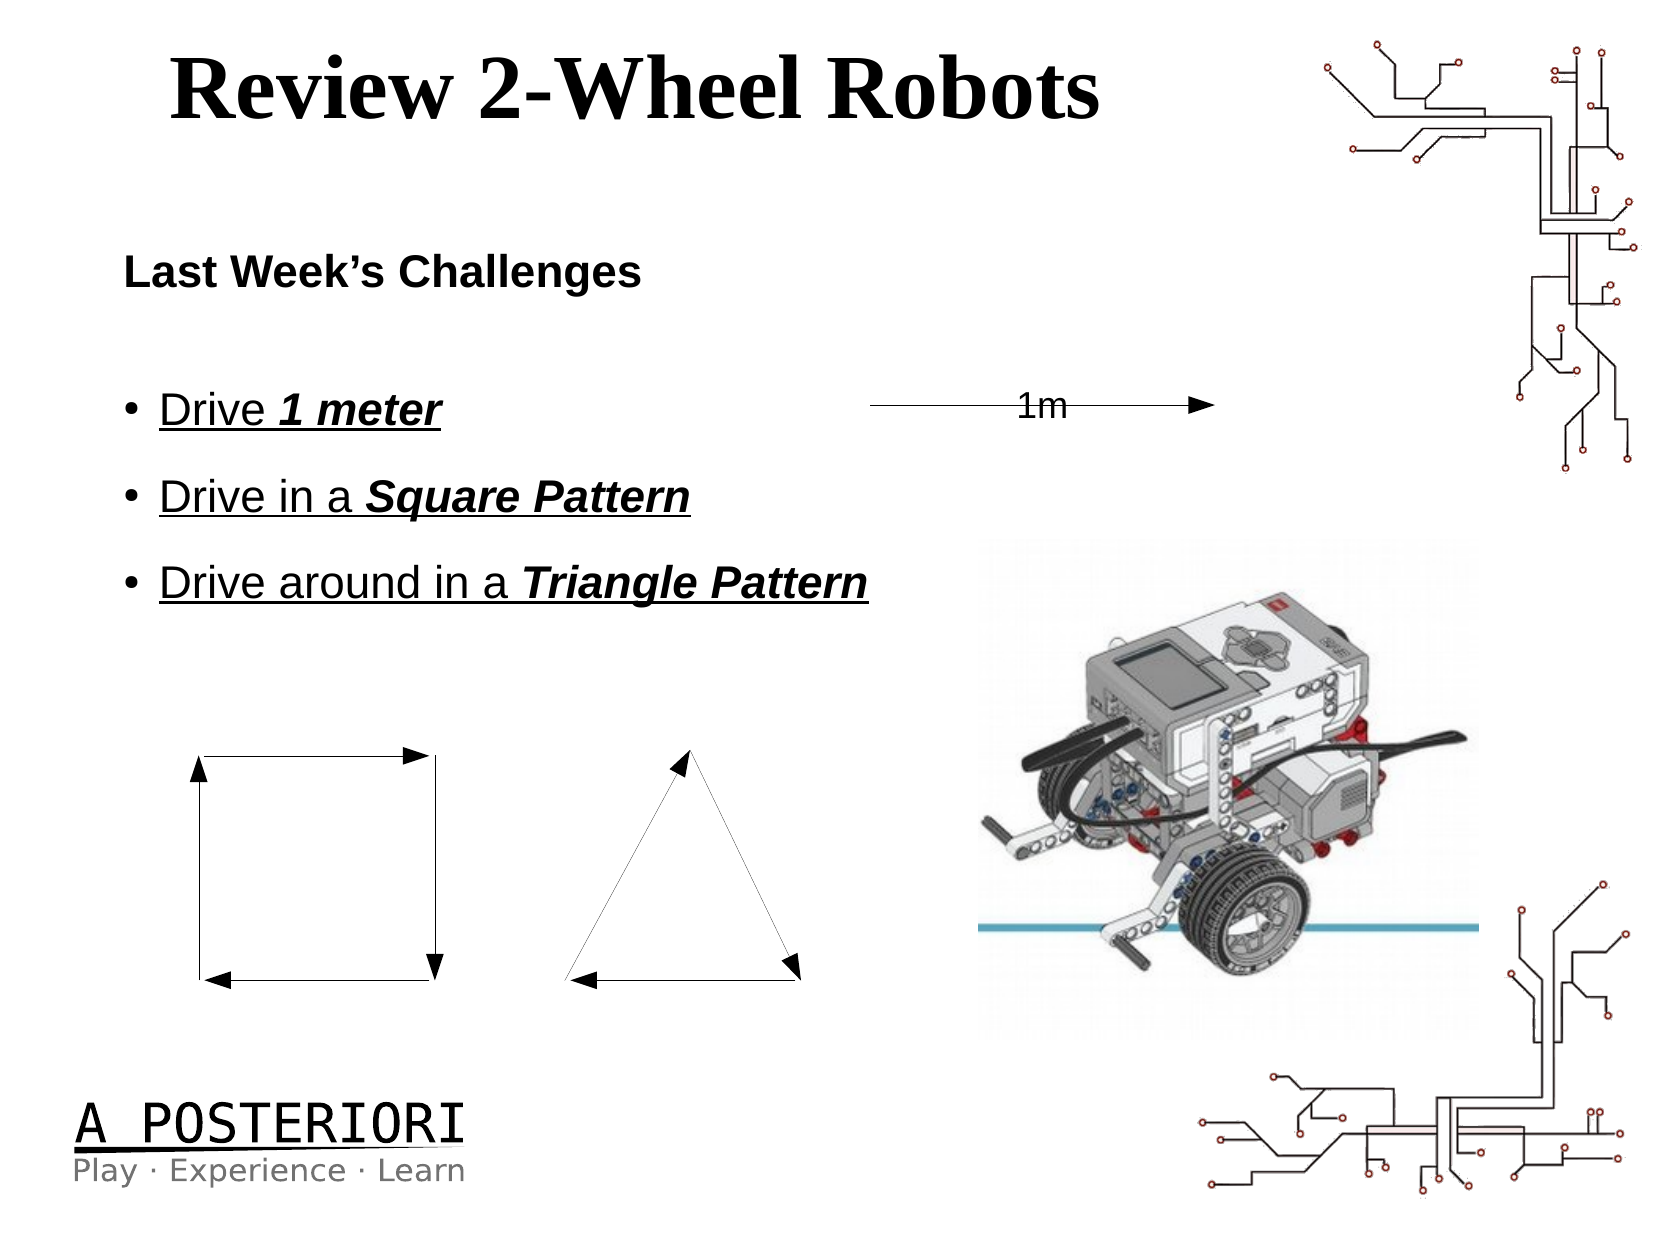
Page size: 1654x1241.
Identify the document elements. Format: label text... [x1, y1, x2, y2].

picture [73, 1101, 466, 1189]
picture [1305, 35, 1643, 496]
title Review 2-Wheel Robots [11, 0, 1261, 190]
text_box Last Week’s Challenges Drive 1 meter Drive in a Square Pattern Drive around in a Triangle Pattern [108, 238, 1231, 701]
picture [978, 539, 1636, 1201]
